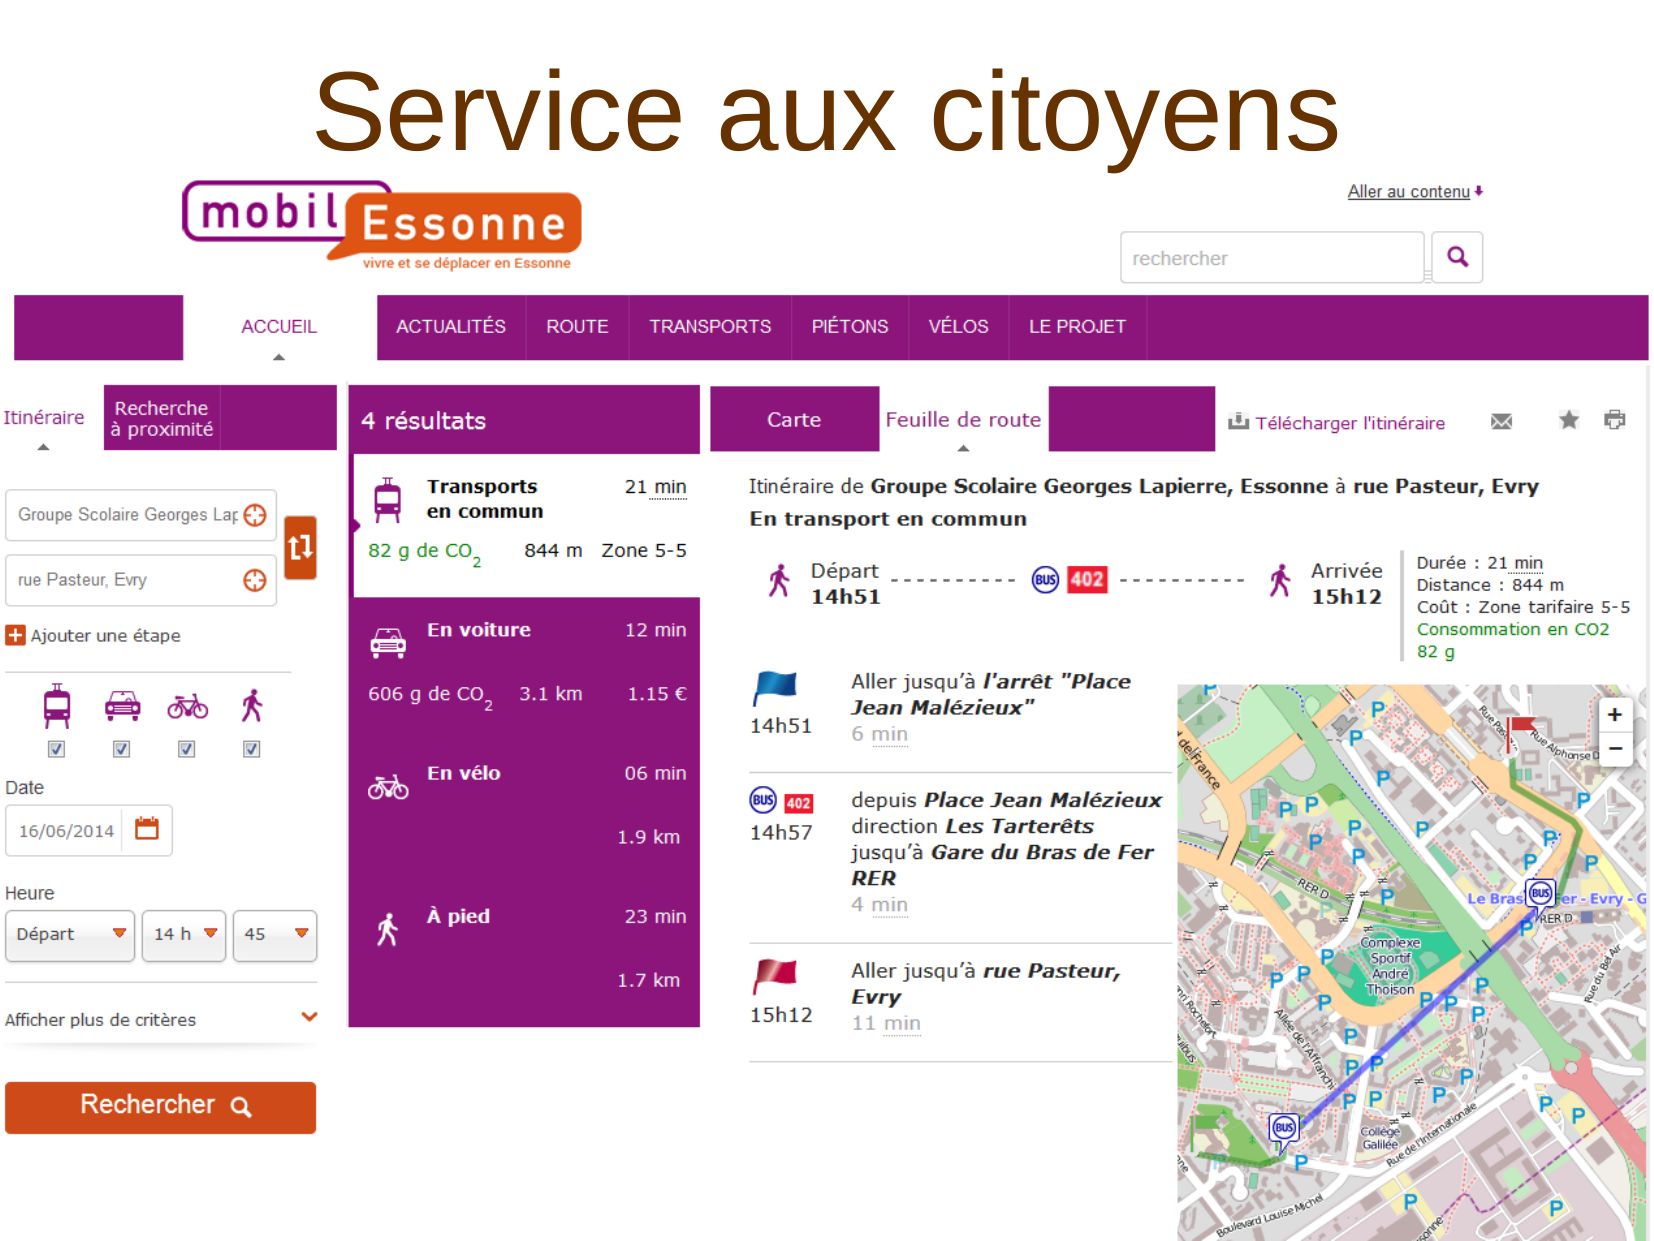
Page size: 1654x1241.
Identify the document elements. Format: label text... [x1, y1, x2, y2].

title Service aux citoyens [82, 45, 1571, 178]
picture [0, 178, 1654, 1241]
